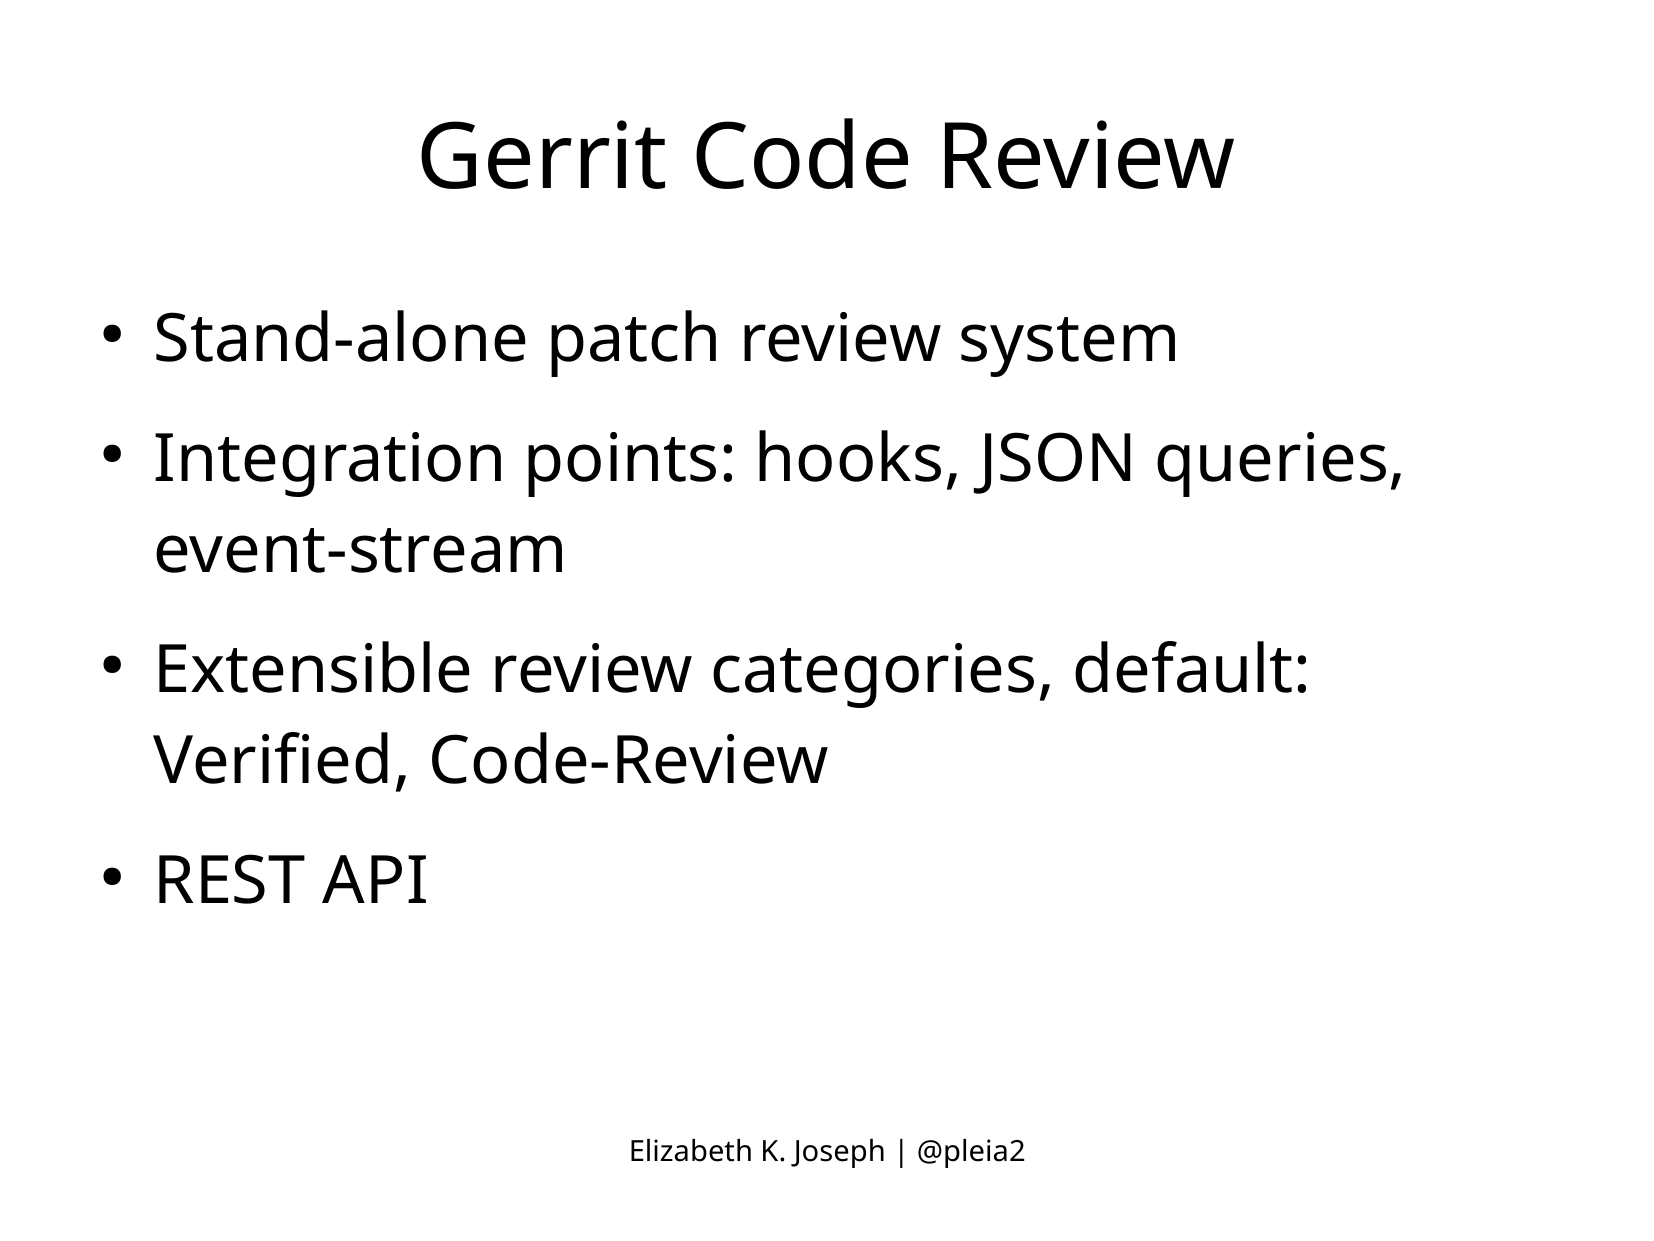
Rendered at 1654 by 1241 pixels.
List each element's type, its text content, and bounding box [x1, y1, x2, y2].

list Stand-alone patch review system Integration points: hooks, JSON queries, event-stream Extensible review categories, default: Verified, Code-Review REST API [82, 290, 1571, 1010]
title Gerrit Code Review [82, 49, 1571, 257]
